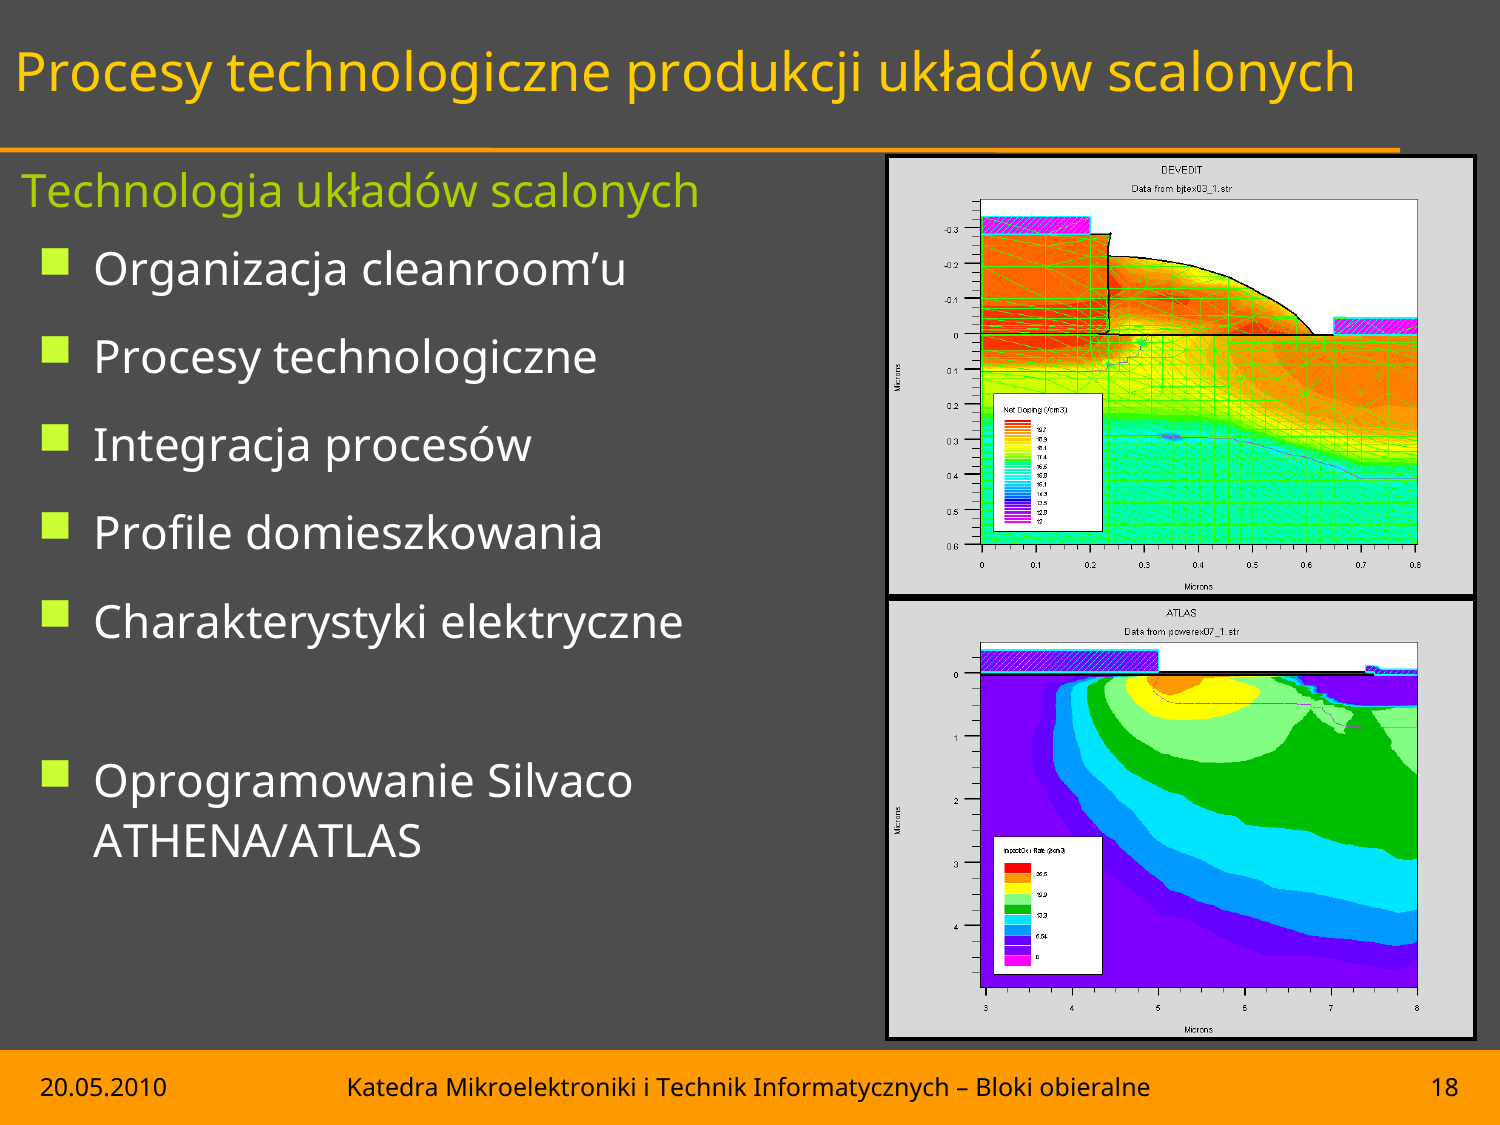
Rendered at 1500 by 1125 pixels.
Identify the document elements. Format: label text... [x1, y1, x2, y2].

text_box Procesy technologiczne produkcji układów scalonych [0, 0, 1500, 141]
text_box Technologia układów scalonych [6, 154, 756, 225]
text_box Organizacja cleanroom’u Procesy technologiczne Integracja procesów Profile domieszkowania Charakterystyki elektryczne Oprogramowanie Silvaco ATHENA/ATLAS [23, 215, 966, 875]
picture [885, 154, 1477, 1041]
